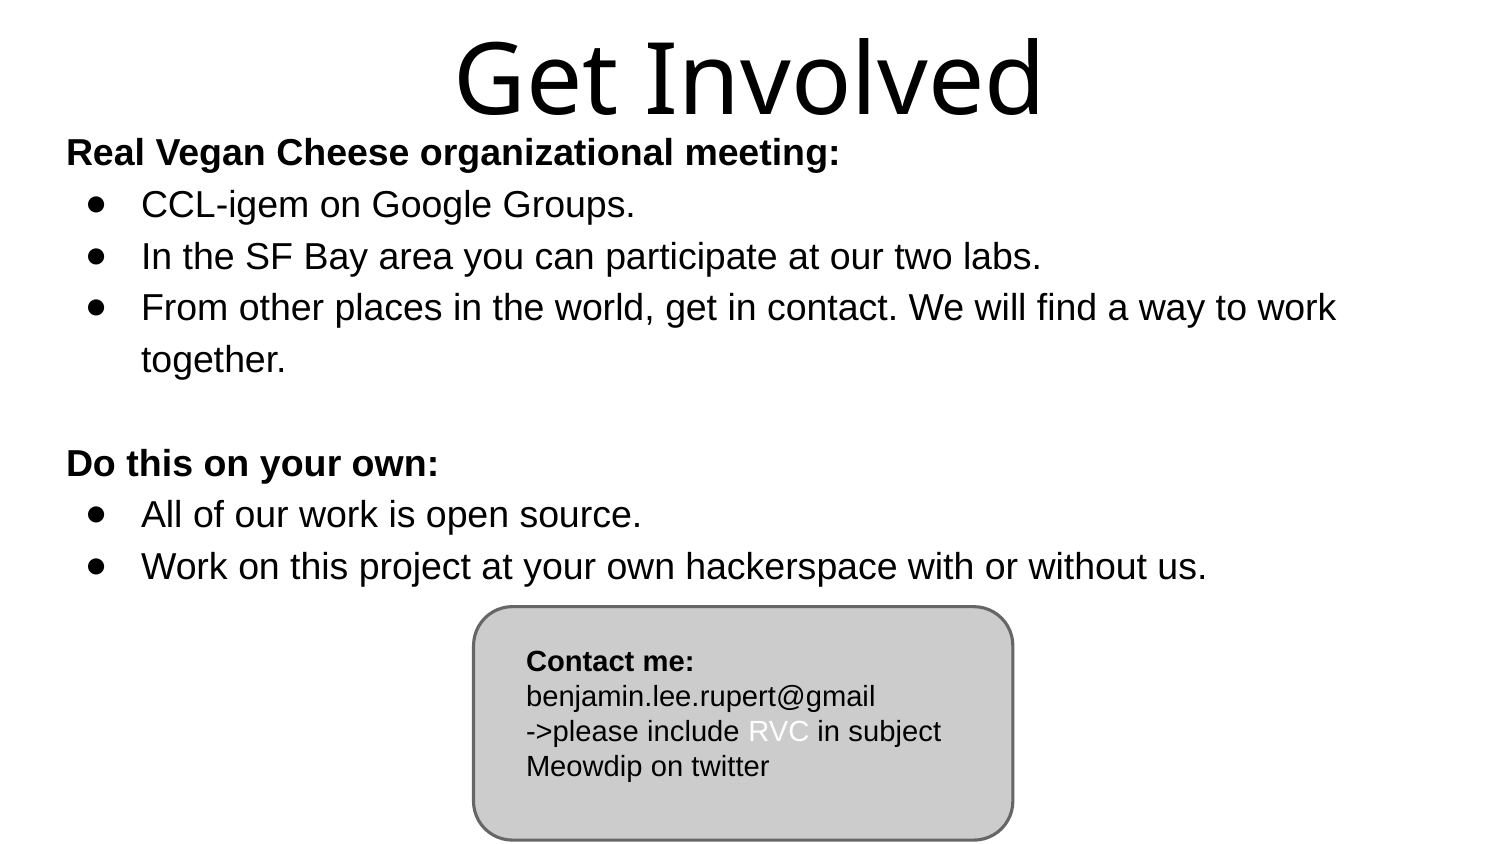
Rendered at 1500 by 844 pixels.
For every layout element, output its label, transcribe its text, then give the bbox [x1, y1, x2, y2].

text_box [473, 606, 1013, 841]
text_box Get Involved [0, 0, 1500, 136]
text_box Contact me: benjamin.lee.rupert@gmail ->please include RVC in subject Meowdip on twitter [511, 627, 976, 841]
text_box Real Vegan Cheese organizational meeting: CCL-igem on Google Groups. In the SF Bay area you can participate at our two labs. From other places in the world, get in contact. We will find a way to work together. Do this on your own: All of our work is open source. Work on this project at your own hackerspace with or without us. [50, 136, 1485, 258]
